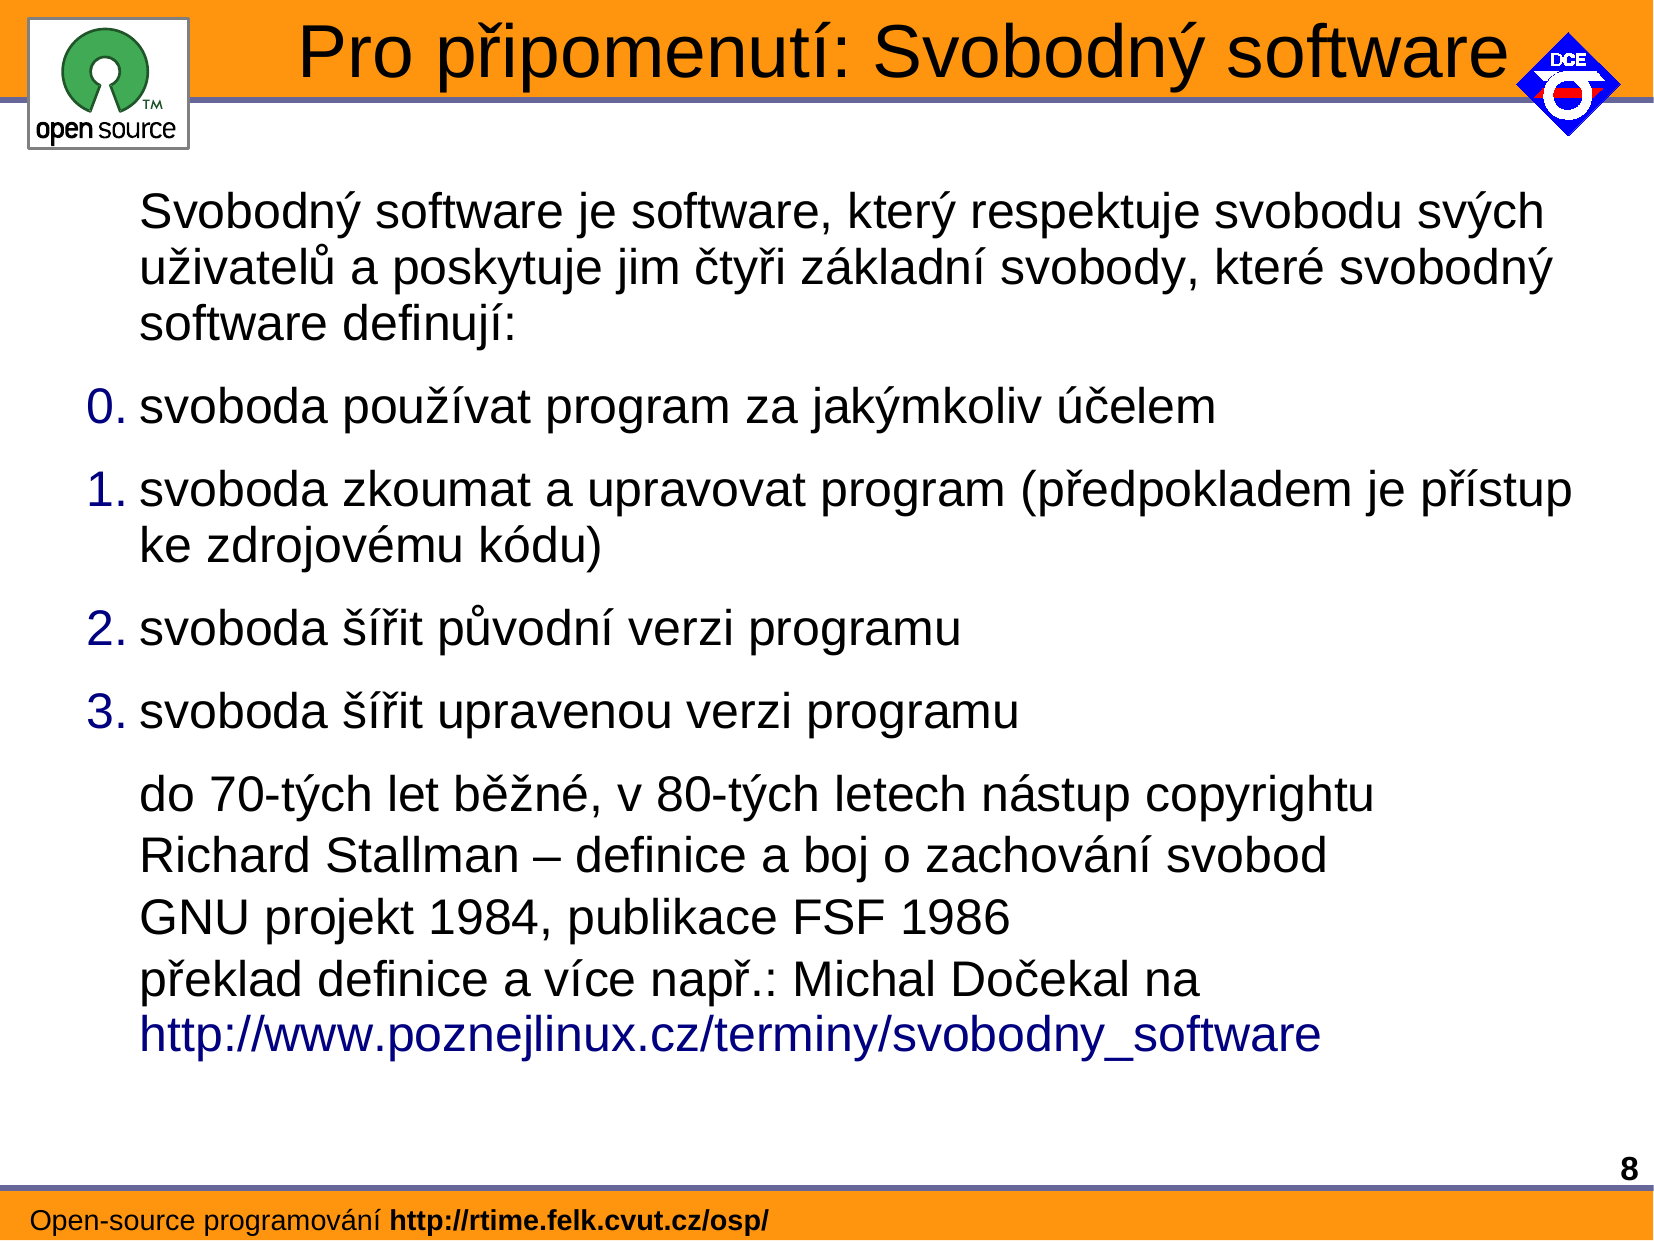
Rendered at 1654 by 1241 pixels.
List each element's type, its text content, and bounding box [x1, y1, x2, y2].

title Pro připomenutí: Svobodný software [178, 4, 1631, 98]
list Svobodný software je software, který respektuje svobodu svých uživatelů a poskytuje jim čtyři základní svobody, které svobodný software definují: svoboda používat program za jakýmkoliv účelem svoboda zkoumat a upravovat program (předpokladem je přístup ke zdrojovému kódu) svoboda šířit původní verzi programu svoboda šířit upravenou verzi programu do 70-tých let běžné, v 80-tých letech nástup copyrightu Richard Stallman – definice a boj o zachování svobod GNU projekt 1984, publikace FSF 1986 překlad definice a více např.: Michal Dočekal na http://www.poznejlinux.cz/terminy/svobodny_software [68, 183, 1592, 1144]
